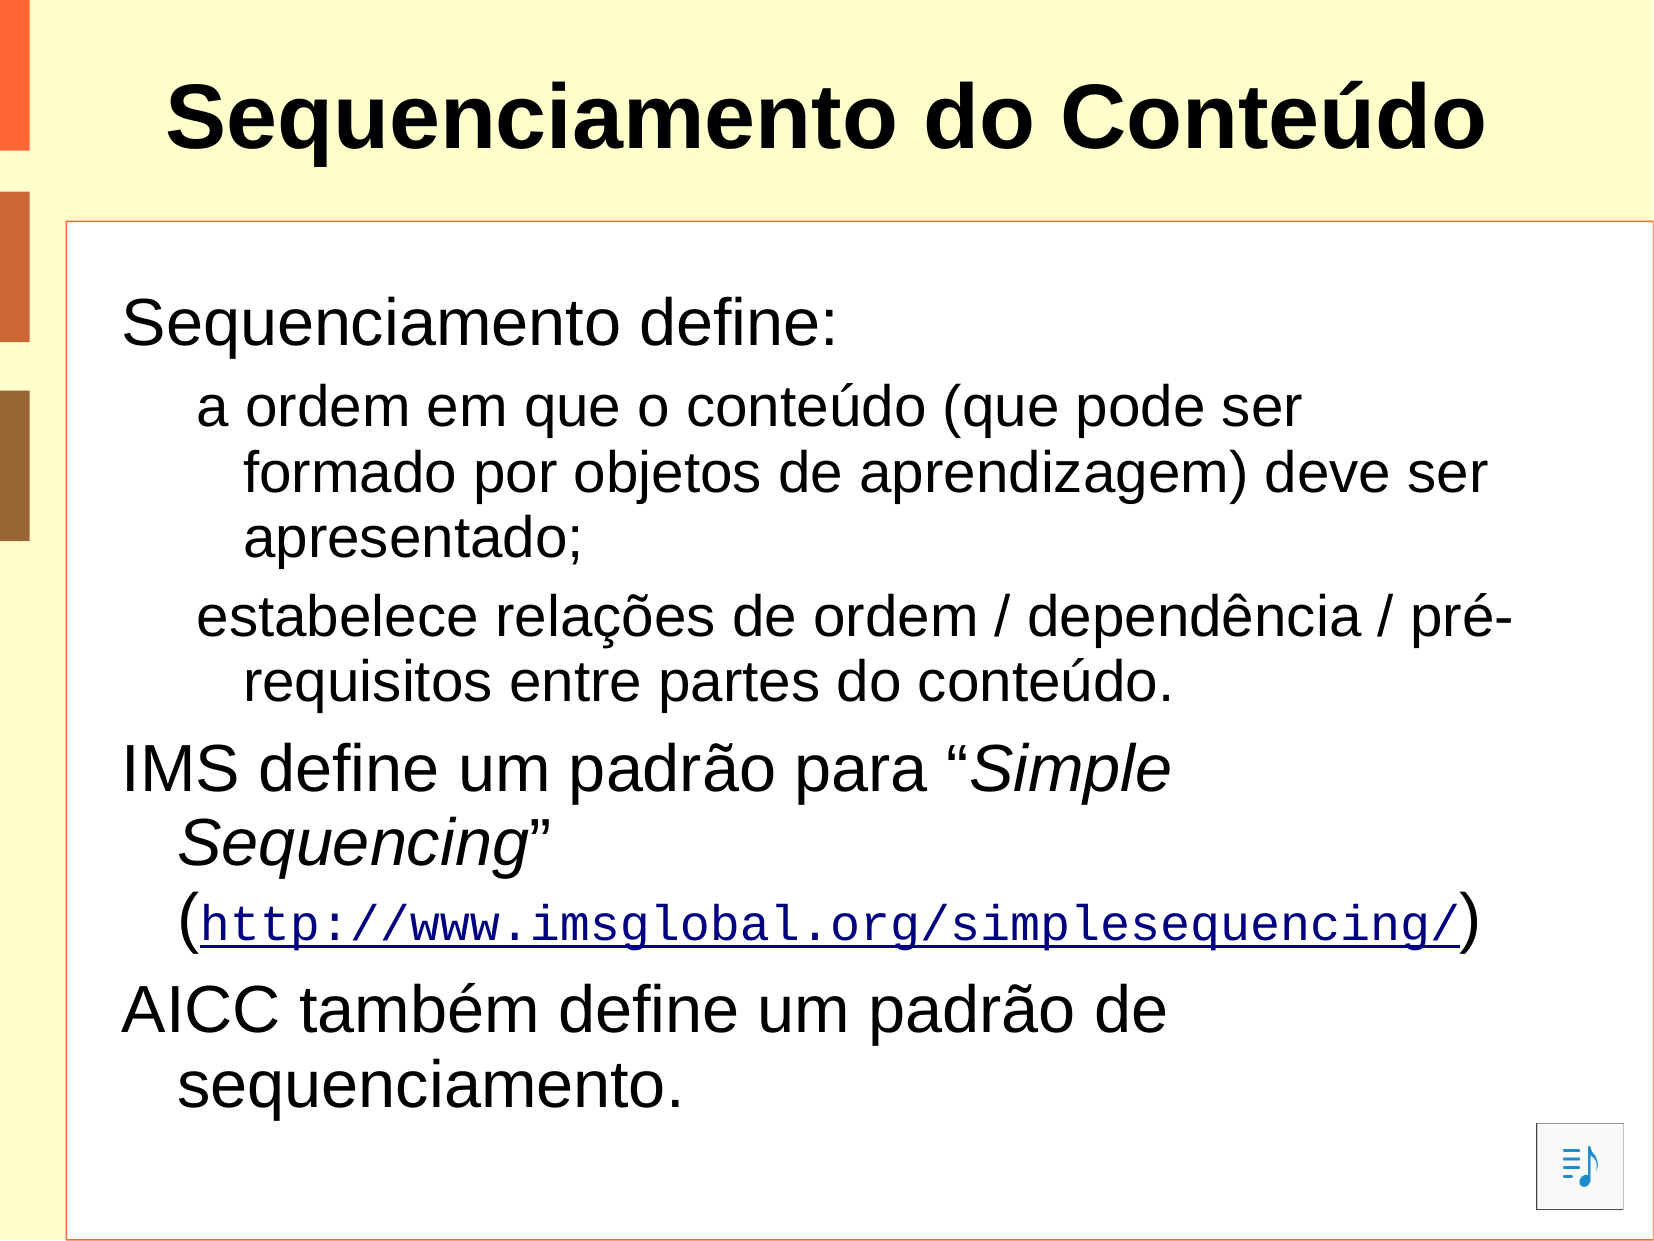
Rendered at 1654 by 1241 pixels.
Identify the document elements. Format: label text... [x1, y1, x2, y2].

list Sequenciamento define: a ordem em que o conteúdo (que pode ser formado por objetos de aprendizagem) deve ser apresentado; estabelece relações de ordem / dependência / pré-requisitos entre partes do conteúdo. IMS define um padrão para “Simple Sequencing” (http://www.imsglobal.org/simplesequencing/) AICC também define um padrão de sequenciamento. [121, 284, 1534, 1166]
text_box [1535, 1122, 1625, 1211]
title Sequenciamento do Conteúdo [121, 14, 1534, 221]
